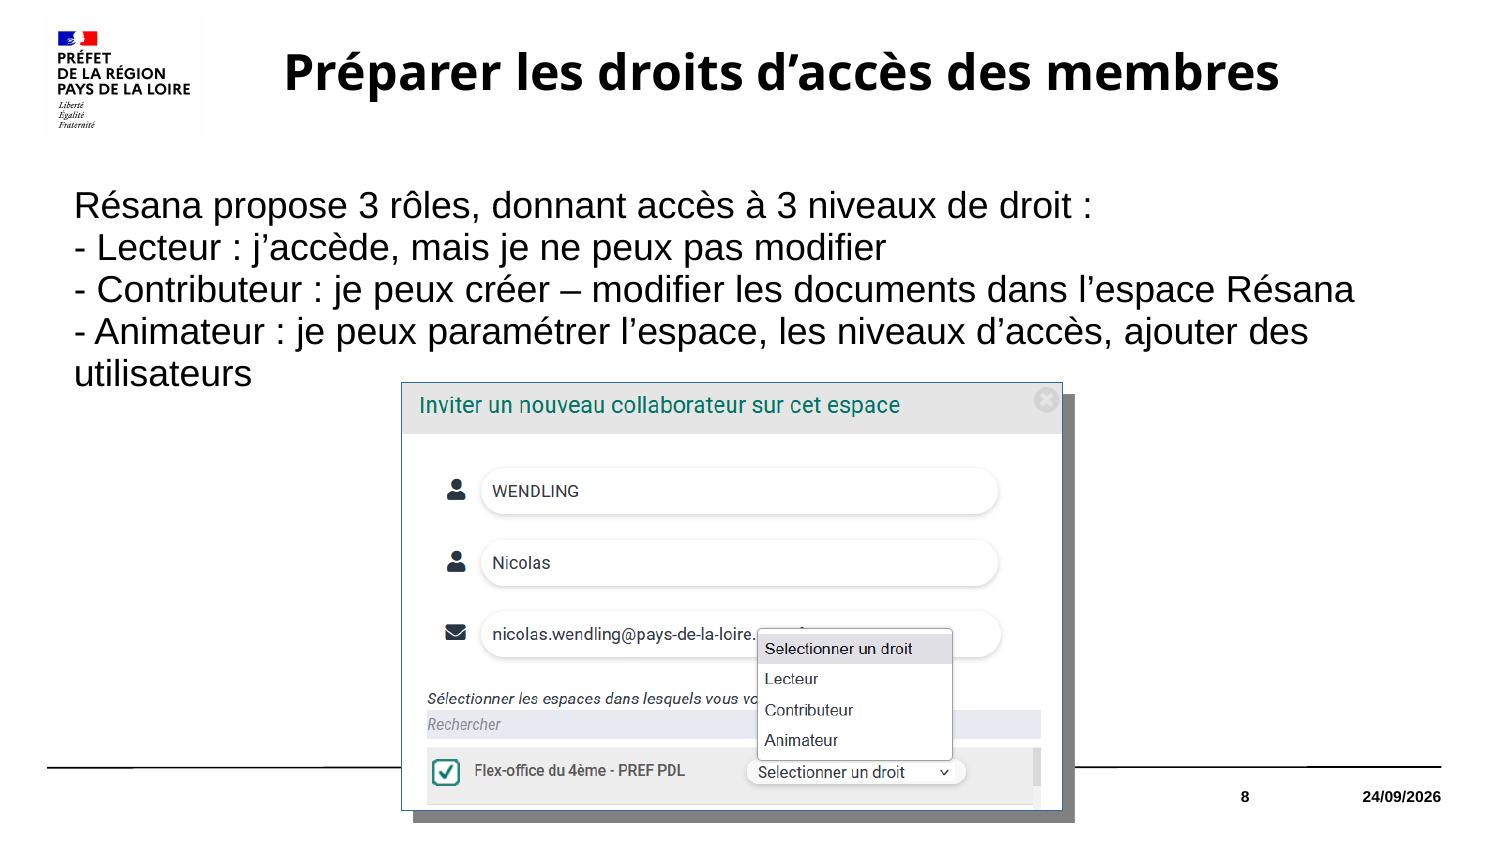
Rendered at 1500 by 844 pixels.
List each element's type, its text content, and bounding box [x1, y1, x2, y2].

title Préparer les droits d’accès des membres [283, 47, 1347, 166]
picture [44, 17, 204, 142]
picture [401, 382, 1063, 811]
text_box Résana propose 3 rôles, donnant accès à 3 niveaux de droit : - Lecteur : j’accède, mais je ne peux pas modifier - Contributeur : je peux créer – modifier les documents dans l’espace Résana - Animateur : je peux paramétrer l’espace, les niveaux d’accès, ajouter des utilisateurs [59, 177, 1394, 733]
